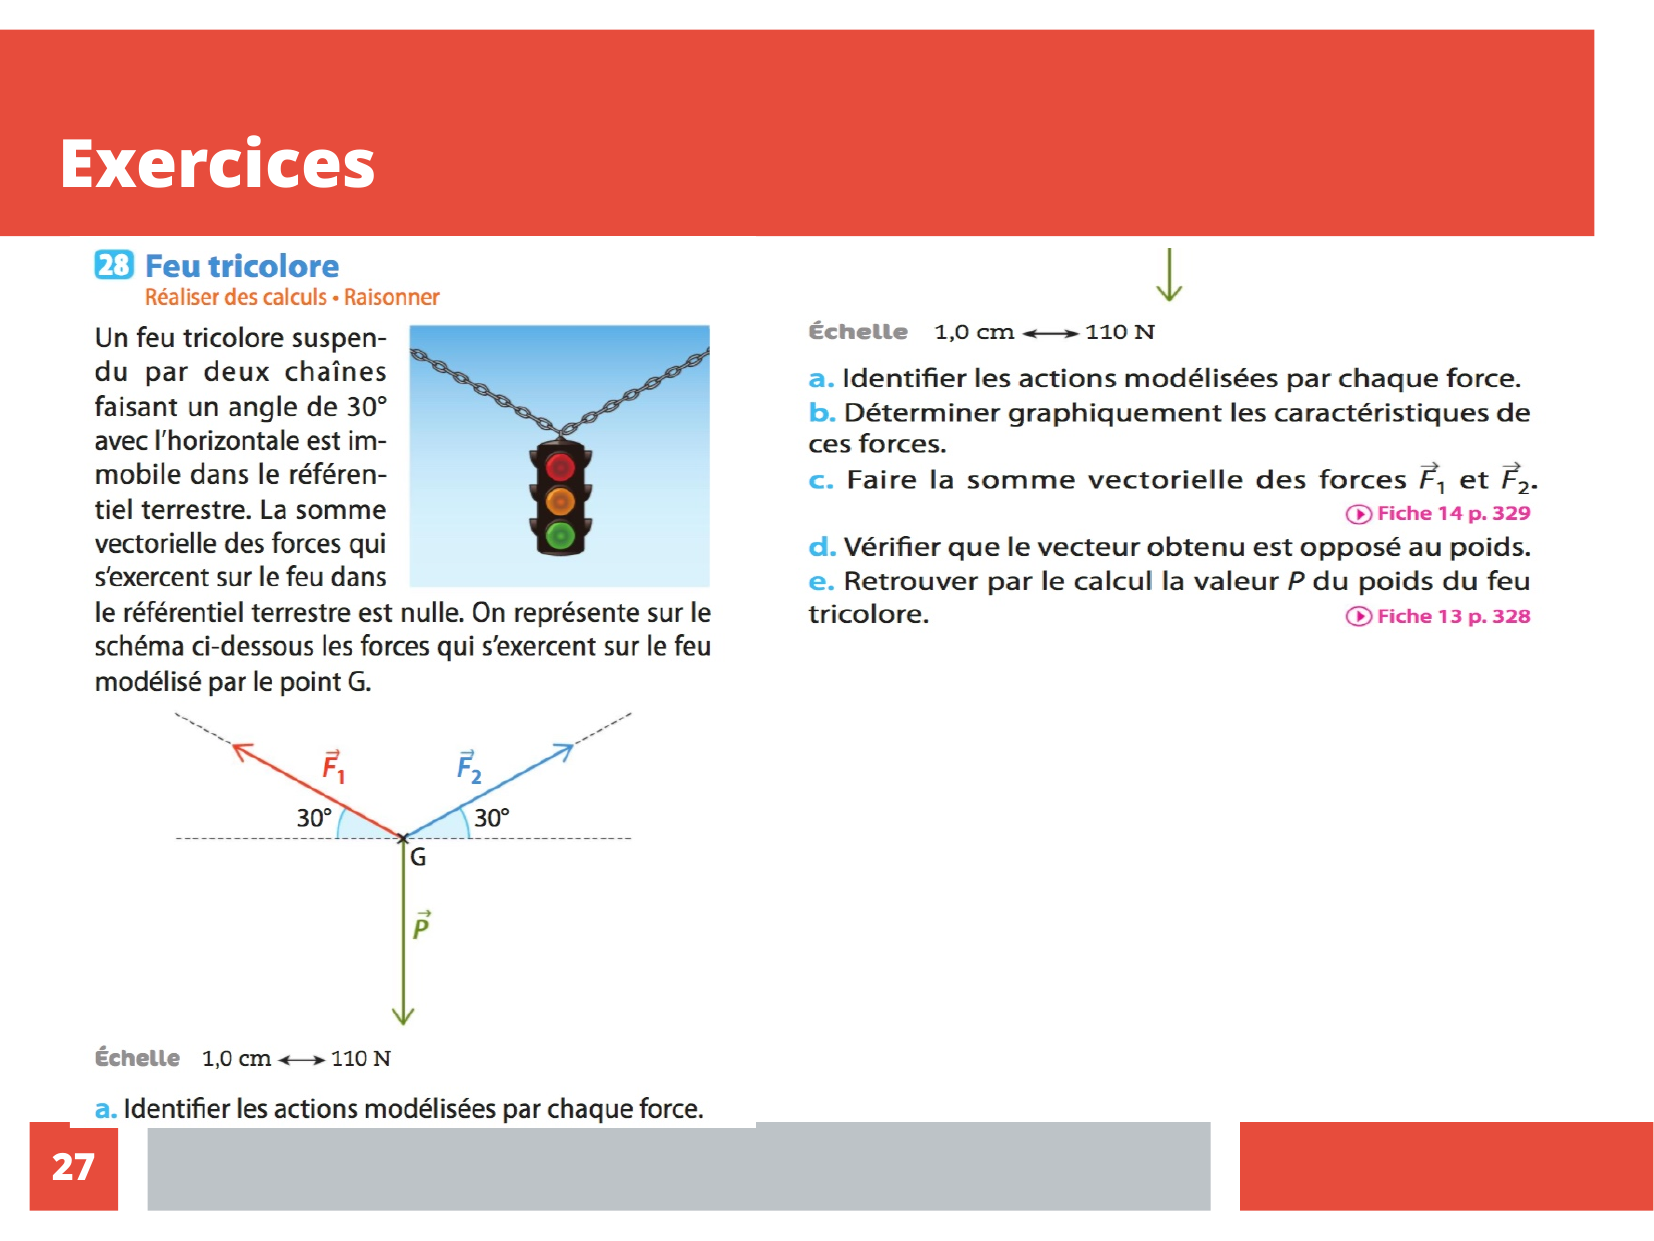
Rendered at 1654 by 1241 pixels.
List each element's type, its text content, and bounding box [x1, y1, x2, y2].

title Exercices [59, 59, 1595, 207]
picture [779, 248, 1584, 650]
picture [69, 236, 756, 1128]
